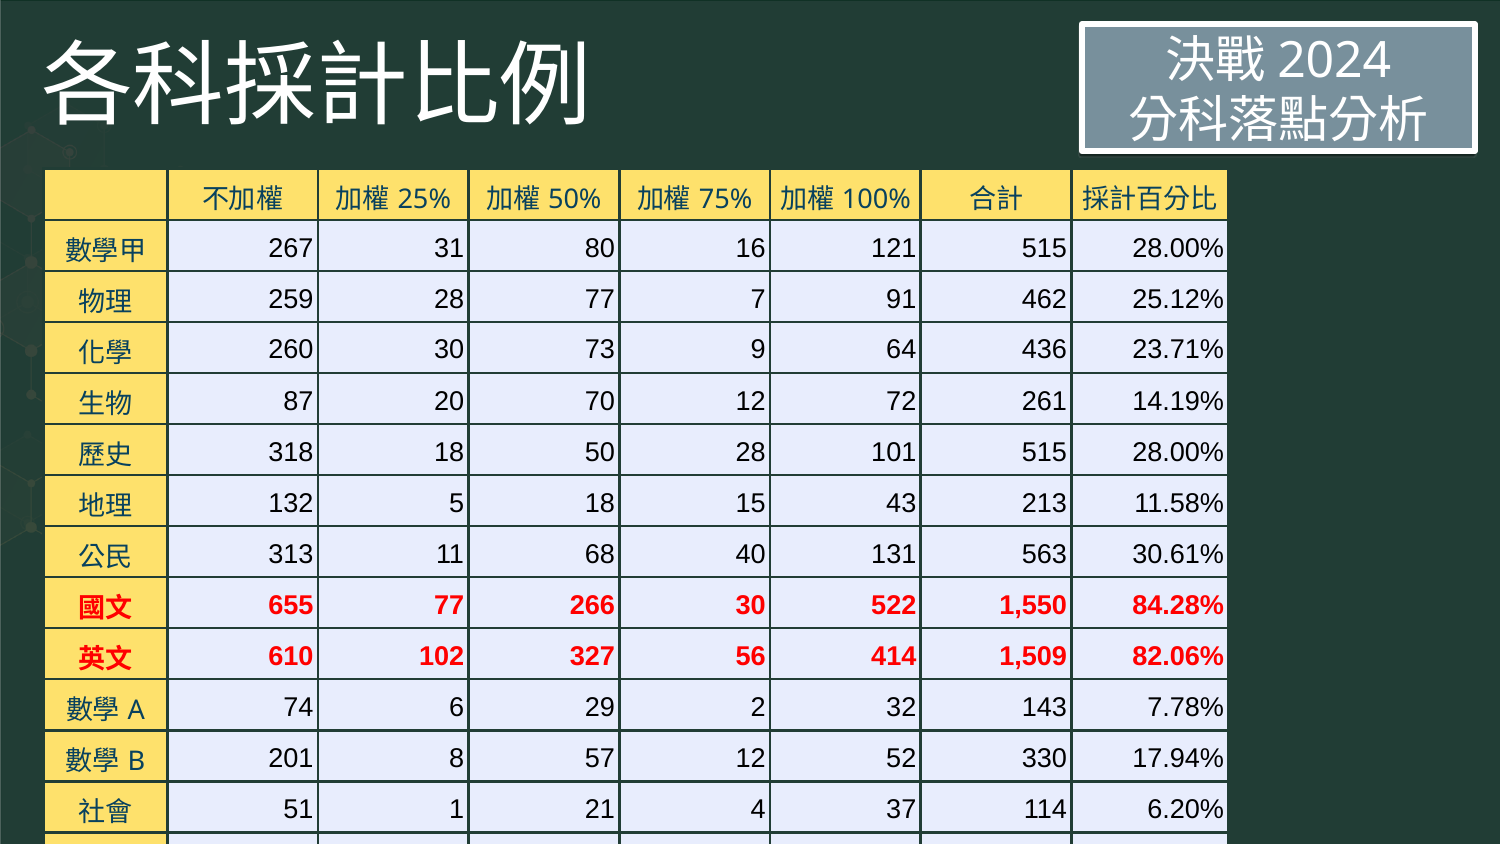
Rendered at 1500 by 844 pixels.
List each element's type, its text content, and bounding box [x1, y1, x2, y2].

table_cell 29 [470, 680, 618, 729]
table_cell 50 [470, 425, 618, 474]
table_cell 6 [319, 680, 467, 729]
table_cell 114 [922, 783, 1070, 831]
table_cell 414 [771, 629, 919, 678]
table_cell 68 [470, 527, 618, 576]
table_cell 數學B [45, 732, 166, 780]
table_cell 515 [922, 221, 1070, 270]
table_cell 462 [922, 272, 1070, 321]
table_cell 72 [771, 374, 919, 423]
table_cell 213 [922, 476, 1070, 525]
table_cell 131 [771, 527, 919, 576]
text_box 決戰2024 分科落點分析 [1424, 24, 1475, 151]
table_cell 121 [771, 221, 919, 270]
table_cell 25.12% [1073, 272, 1227, 321]
table_cell 436 [922, 323, 1070, 372]
table_cell 259 [169, 272, 317, 321]
table_cell 64 [771, 323, 919, 372]
table_header 加權25% [319, 170, 467, 219]
table_cell 82.06% [1073, 629, 1227, 678]
table_header 加權100% [771, 170, 919, 219]
table_cell 30 [319, 323, 467, 372]
table_cell 6.20% [1073, 783, 1227, 831]
table_cell 1,550 [922, 578, 1070, 627]
table_cell 57 [470, 732, 618, 780]
table_cell 522 [771, 578, 919, 627]
table_cell 31 [319, 221, 467, 270]
table_cell 30 [621, 578, 769, 627]
table_cell 4 [621, 834, 769, 844]
table_cell 歷史 [45, 425, 166, 474]
table_cell 7 [621, 272, 769, 321]
table_cell 28.00% [1073, 425, 1227, 474]
table_cell 51 [169, 783, 317, 831]
table_cell 13 [771, 834, 919, 844]
table_cell 英文 [45, 629, 166, 678]
table_header 合計 [922, 170, 1070, 219]
table_cell 261 [922, 374, 1070, 423]
table_cell 318 [169, 425, 317, 474]
table_cell 生物 [45, 374, 166, 423]
table_cell 物理 [45, 272, 166, 321]
table_cell 14.19% [1073, 374, 1227, 423]
table_cell 28.00% [1073, 221, 1227, 270]
title 各科採計比例 [26, 10, 1424, 153]
table_cell 330 [922, 732, 1070, 780]
table_cell 563 [922, 527, 1070, 576]
table_cell 2 [621, 680, 769, 729]
table_cell 21 [470, 783, 618, 831]
table_cell 91 [771, 272, 919, 321]
table_cell 56 [621, 629, 769, 678]
table_cell 公民 [45, 527, 166, 576]
table_cell 8 [319, 732, 467, 780]
table_cell 267 [169, 221, 317, 270]
table_cell 40 [621, 527, 769, 576]
table_header 加權75% [621, 170, 769, 219]
table_cell 313 [169, 527, 317, 576]
table_cell 37 [771, 783, 919, 831]
table_cell 16 [621, 221, 769, 270]
table_cell 52 [771, 732, 919, 780]
table_cell 地理 [45, 476, 166, 525]
table_cell 11.58% [1073, 476, 1227, 525]
table_cell 143 [922, 680, 1070, 729]
table_cell 9 [621, 323, 769, 372]
table_cell 22 [169, 834, 317, 844]
table_cell 610 [169, 629, 317, 678]
table_cell 132 [169, 476, 317, 525]
table_cell 4 [621, 783, 769, 831]
table_cell 15 [621, 476, 769, 525]
table_cell 4 [470, 834, 618, 844]
table_cell 國文 [45, 578, 166, 627]
table_header 不加權 [169, 170, 317, 219]
table_cell 2.45% [1073, 834, 1227, 844]
table_cell 18 [319, 425, 467, 474]
table_cell 74 [169, 680, 317, 729]
table_cell 17.94% [1073, 732, 1227, 780]
table_cell 12 [621, 374, 769, 423]
table_cell 201 [169, 732, 317, 780]
table_cell 數學甲 [45, 221, 166, 270]
table_cell 32 [771, 680, 919, 729]
table_cell 77 [470, 272, 618, 321]
table_cell 515 [922, 425, 1070, 474]
table_cell 12 [621, 732, 769, 780]
table_cell 260 [169, 323, 317, 372]
table_cell 自然 [45, 834, 166, 844]
table_cell 102 [319, 629, 467, 678]
table_cell 73 [470, 323, 618, 372]
table_cell 數學A [45, 680, 166, 729]
table_cell 11 [319, 527, 467, 576]
picture [0, 0, 1500, 844]
table_cell 84.28% [1073, 578, 1227, 627]
table_cell 70 [470, 374, 618, 423]
table_cell 化學 [45, 323, 166, 372]
table_cell 87 [169, 374, 317, 423]
table_cell 2 [319, 834, 467, 844]
table_header 加權50% [470, 170, 618, 219]
table_cell 43 [771, 476, 919, 525]
table_cell 28 [319, 272, 467, 321]
table_cell 655 [169, 578, 317, 627]
table_cell 266 [470, 578, 618, 627]
table_cell 101 [771, 425, 919, 474]
table_cell 18 [470, 476, 618, 525]
table_cell 20 [319, 374, 467, 423]
table_cell 77 [319, 578, 467, 627]
table_cell 23.71% [1073, 323, 1227, 372]
table_cell 327 [470, 629, 618, 678]
table_cell 1,509 [922, 629, 1070, 678]
table_cell 80 [470, 221, 618, 270]
table_cell 社會 [45, 783, 166, 831]
table_cell 30.61% [1073, 527, 1227, 576]
table_header [45, 170, 166, 219]
table_cell 5 [319, 476, 467, 525]
table_cell 7.78% [1073, 680, 1227, 729]
table_cell 28 [621, 425, 769, 474]
table_header 採計百分比 [1073, 170, 1227, 219]
table_cell 45 [922, 834, 1070, 844]
table_cell 1 [319, 783, 467, 831]
